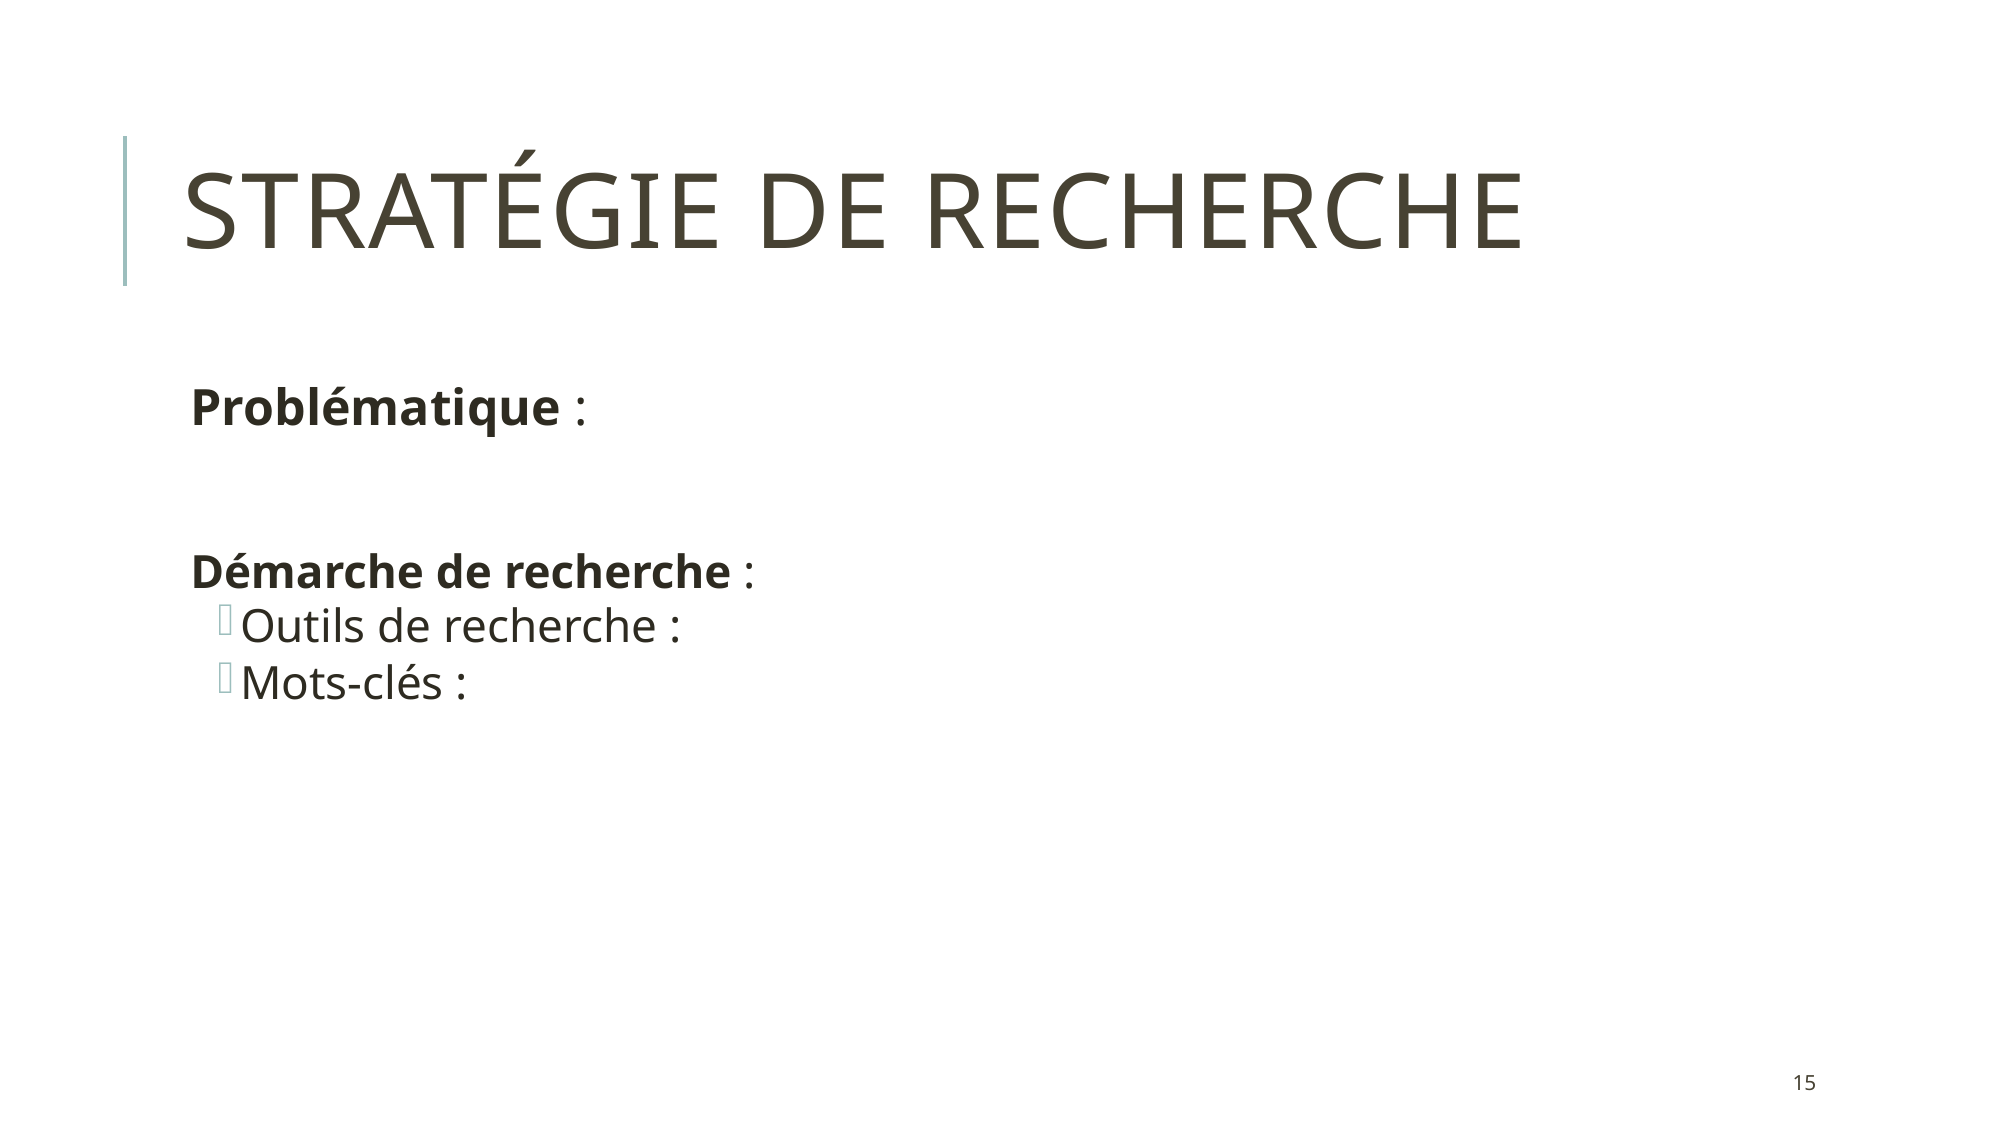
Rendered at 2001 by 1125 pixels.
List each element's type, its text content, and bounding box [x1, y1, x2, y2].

list Problématique : Démarche de recherche : Outils de recherche : Mots-clés : [168, 375, 1763, 1036]
text_box 15 [1777, 1061, 1938, 1107]
title Stratégie de recherche [168, 96, 1763, 343]
